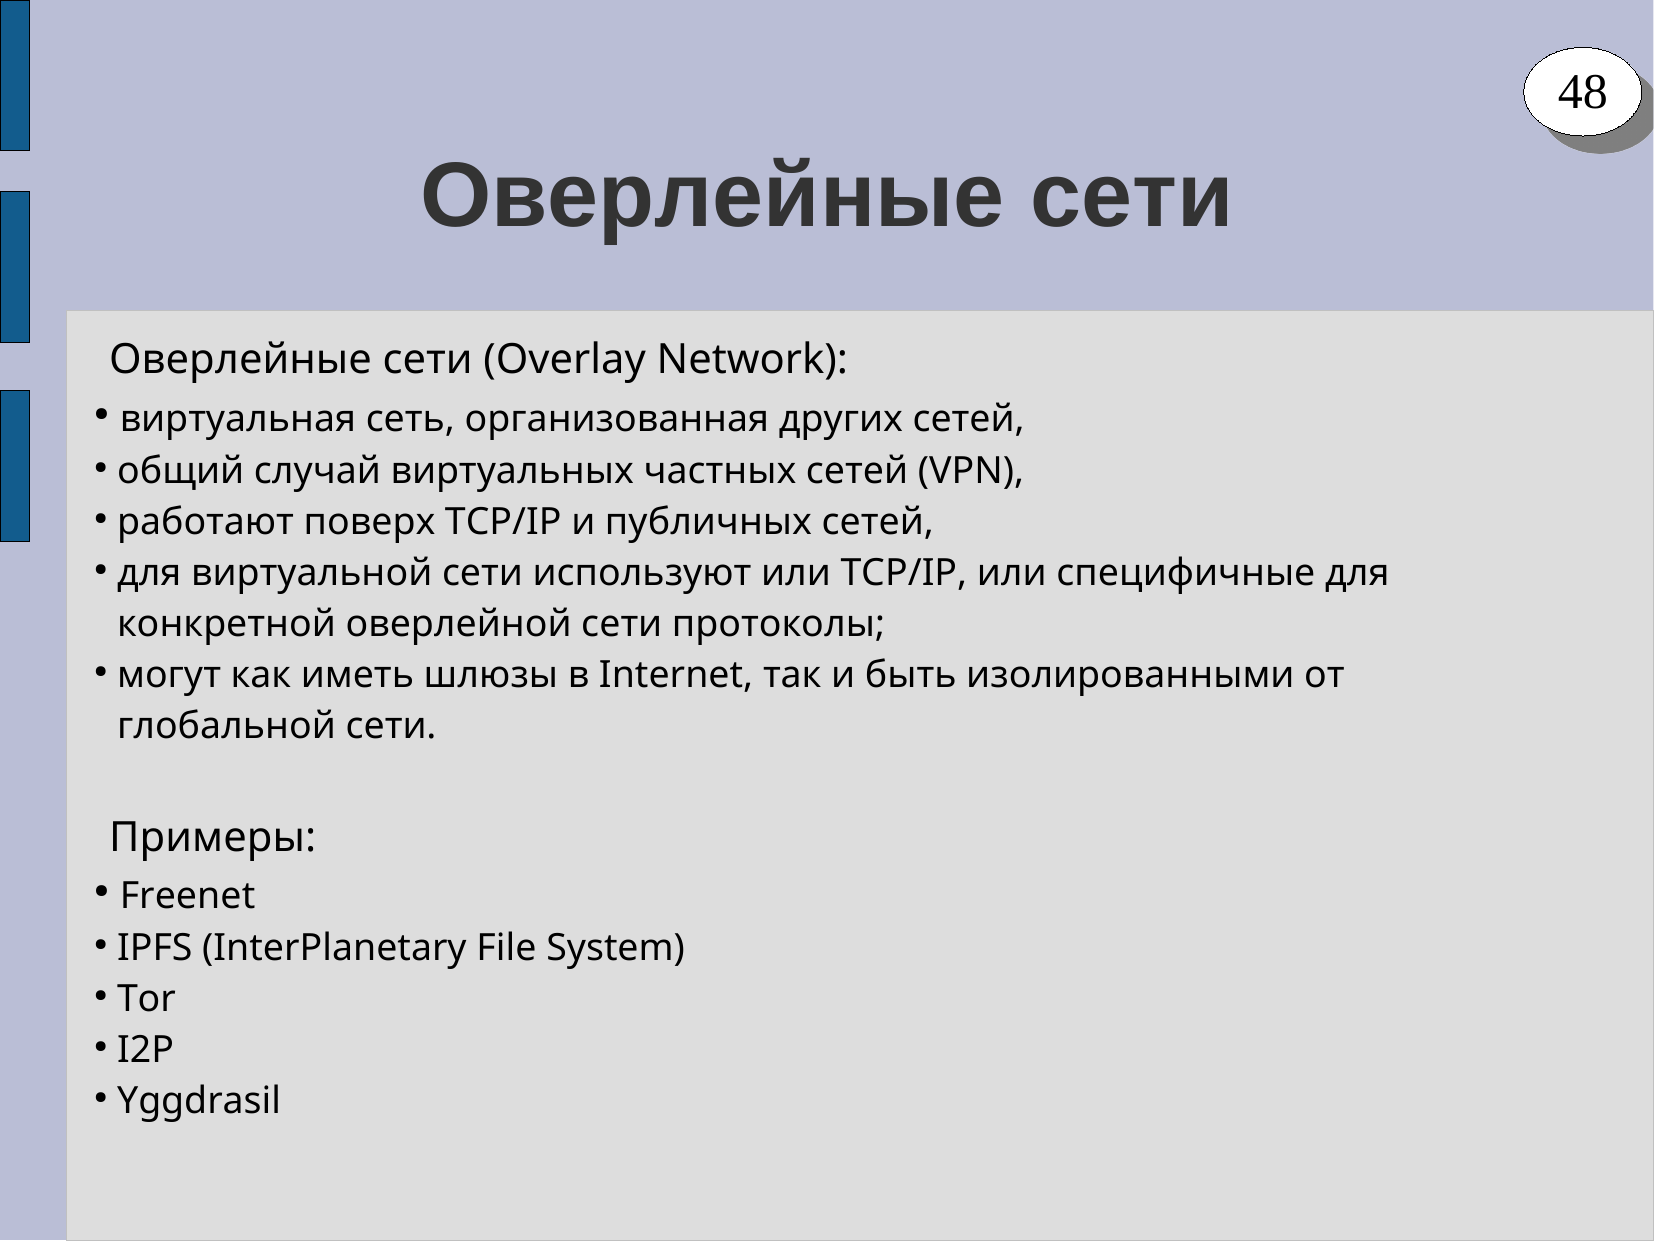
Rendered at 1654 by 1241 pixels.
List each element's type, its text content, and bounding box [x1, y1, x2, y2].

text_box 48 [1523, 47, 1642, 137]
text_box Оверлейные сети (Overlay Network): виртуальная сеть, организованная других сетей, общий случай виртуальных частных сетей (VPN), работают поверх TCP/IP и публичных сетей, для виртуальной сети используют или TCP/IP, или специфичные для конкретной оверлейной сети протоколы; могут как иметь шлюзы в Internet, так и быть изолированными от глобальной сети. Примеры: Freenet IPFS (InterPlanetary File System) Tor I2P Yggdrasil [94, 329, 1628, 1241]
title Оверлейные сети [121, 91, 1534, 299]
